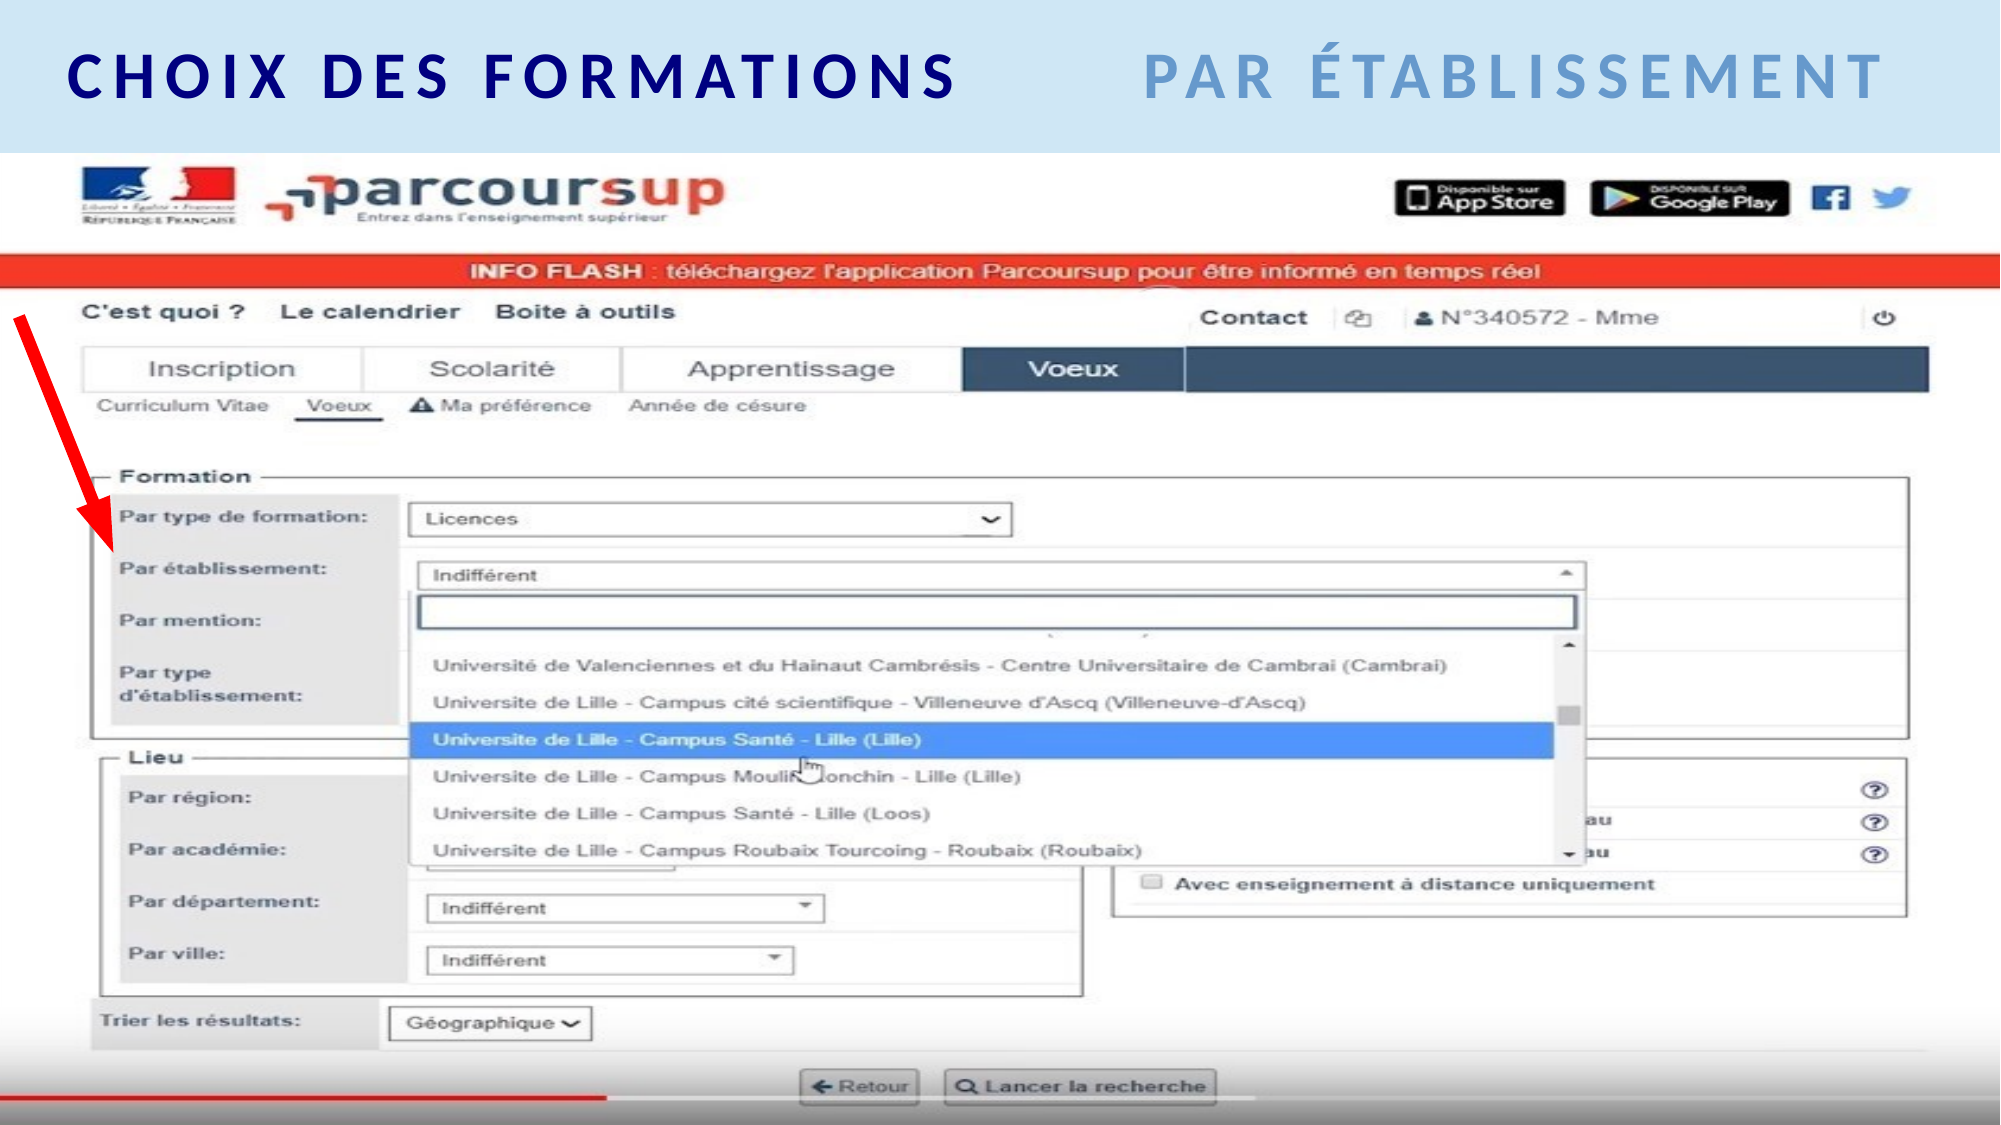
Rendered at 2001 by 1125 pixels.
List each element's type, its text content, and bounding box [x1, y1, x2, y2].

picture [0, 153, 2000, 1125]
title CHOIX DES FORMATIONS PAR ÉTABLISSEMENT [0, 0, 2000, 153]
